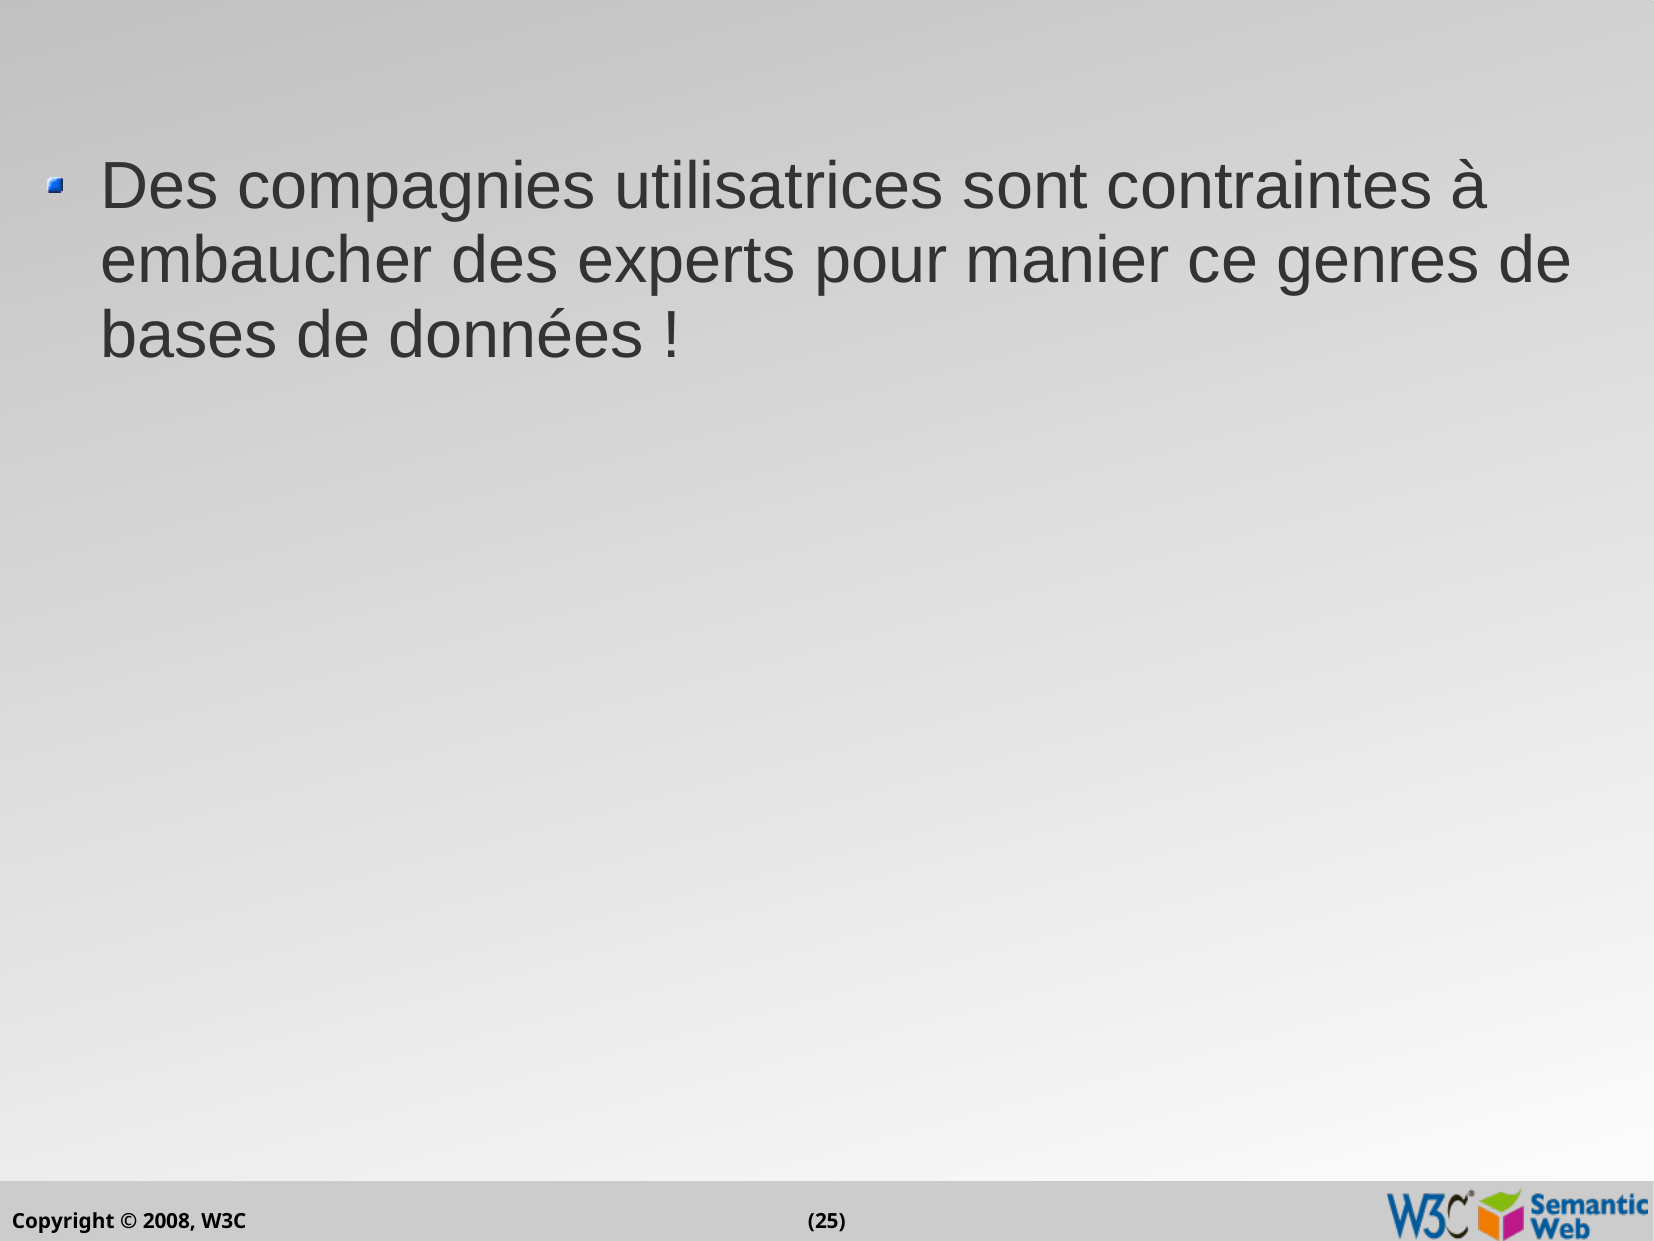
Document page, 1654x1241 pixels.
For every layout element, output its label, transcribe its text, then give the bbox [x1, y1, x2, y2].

picture [1387, 1187, 1648, 1241]
list Des compagnies utilisatrices sont contraintes à embaucher des experts pour manier ce genres de bases de données ! [29, 147, 1624, 1134]
